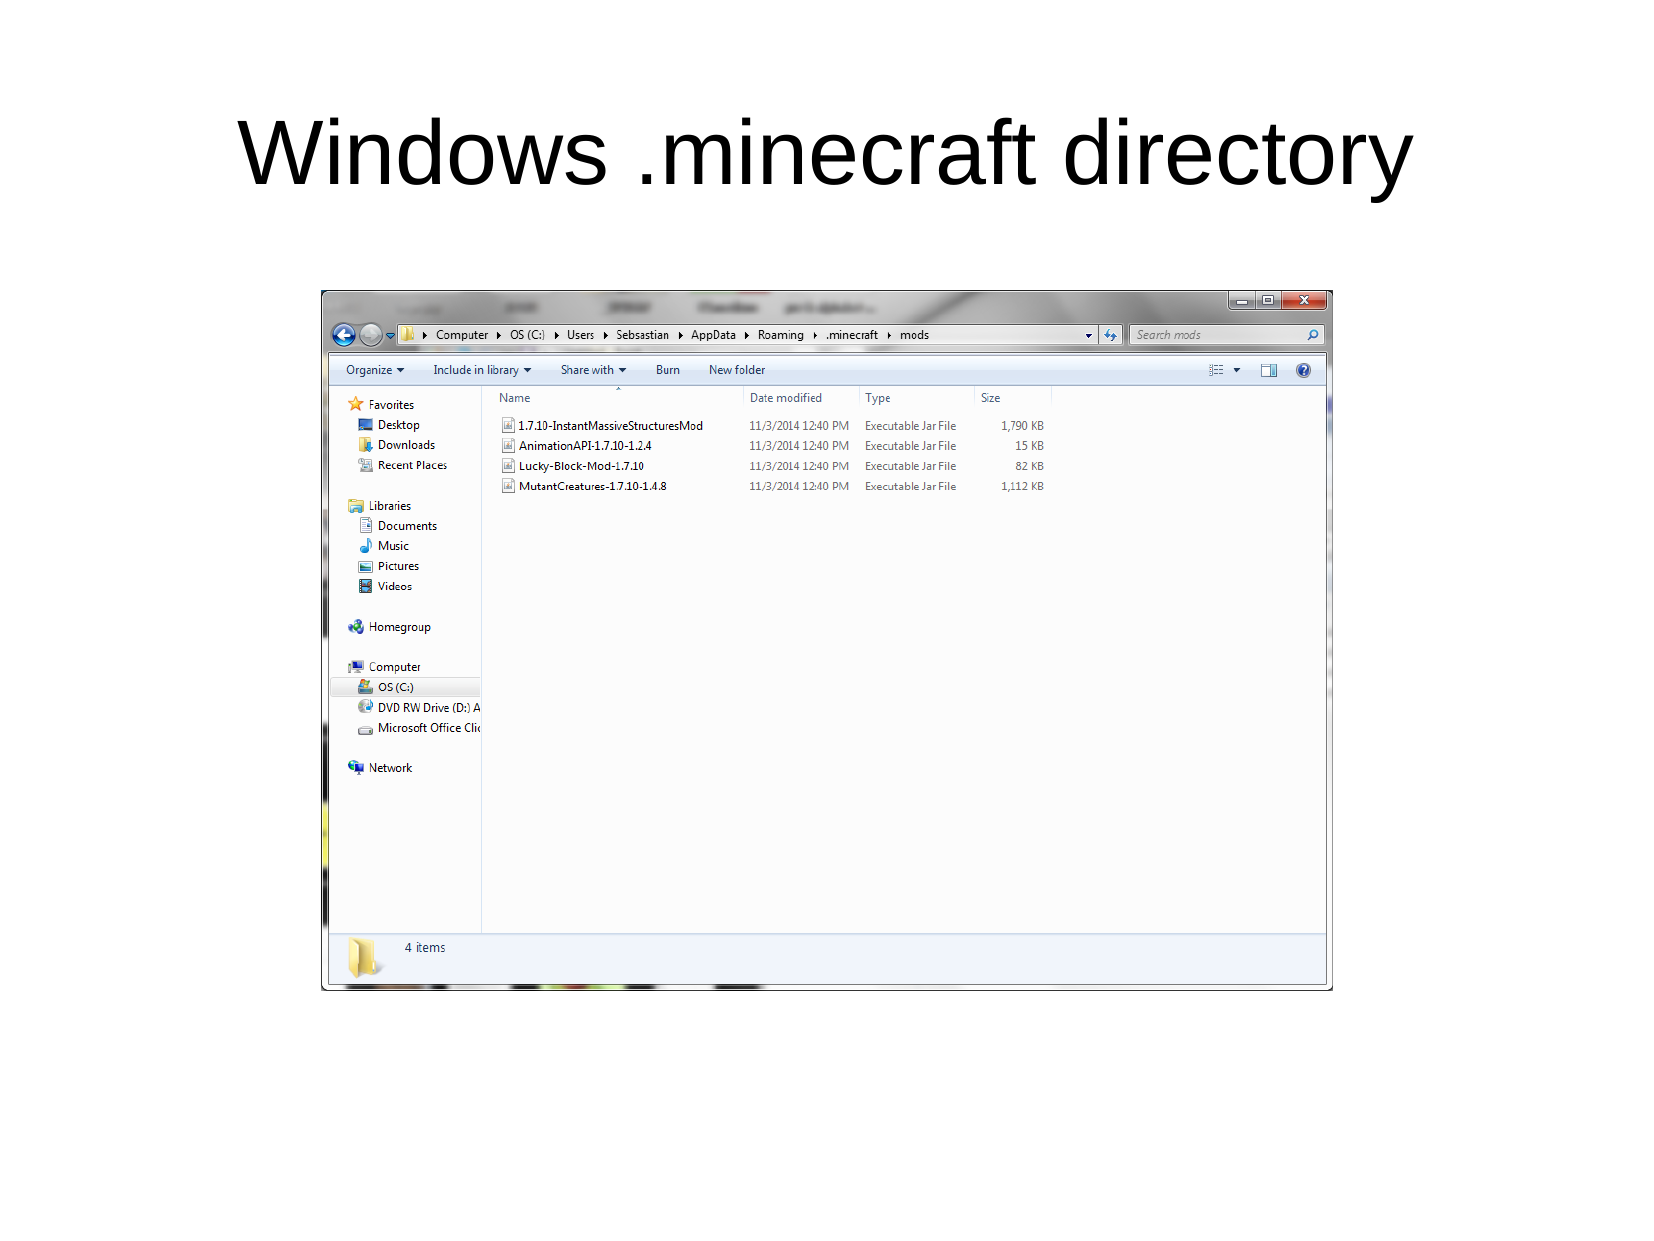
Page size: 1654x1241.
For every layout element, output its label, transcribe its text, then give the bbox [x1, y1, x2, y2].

title Windows .minecraft directory [82, 49, 1571, 257]
picture [321, 290, 1333, 1010]
